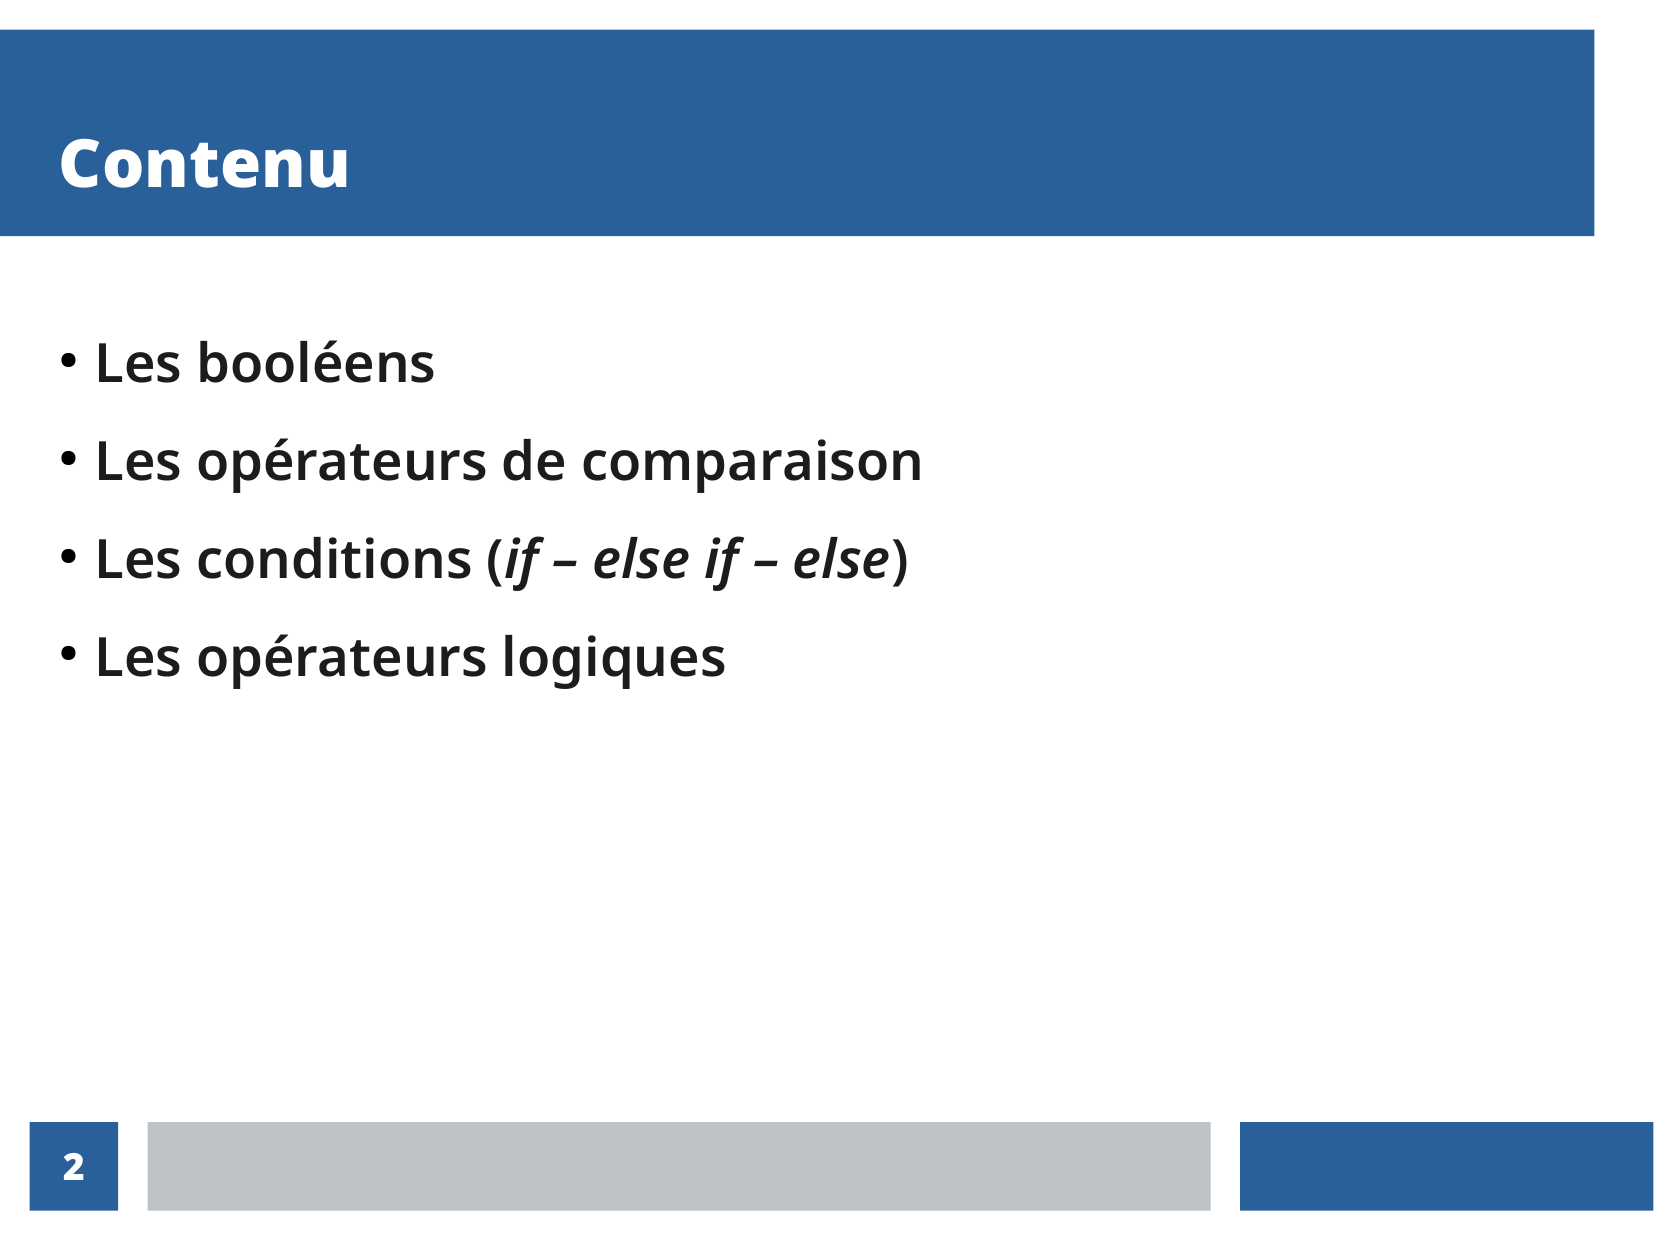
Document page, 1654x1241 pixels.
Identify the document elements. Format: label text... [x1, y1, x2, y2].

list Les booléens Les opérateurs de comparaison Les conditions (if – else if – else) Les opérateurs logiques [59, 324, 1565, 1093]
title Contenu [59, 59, 1595, 207]
